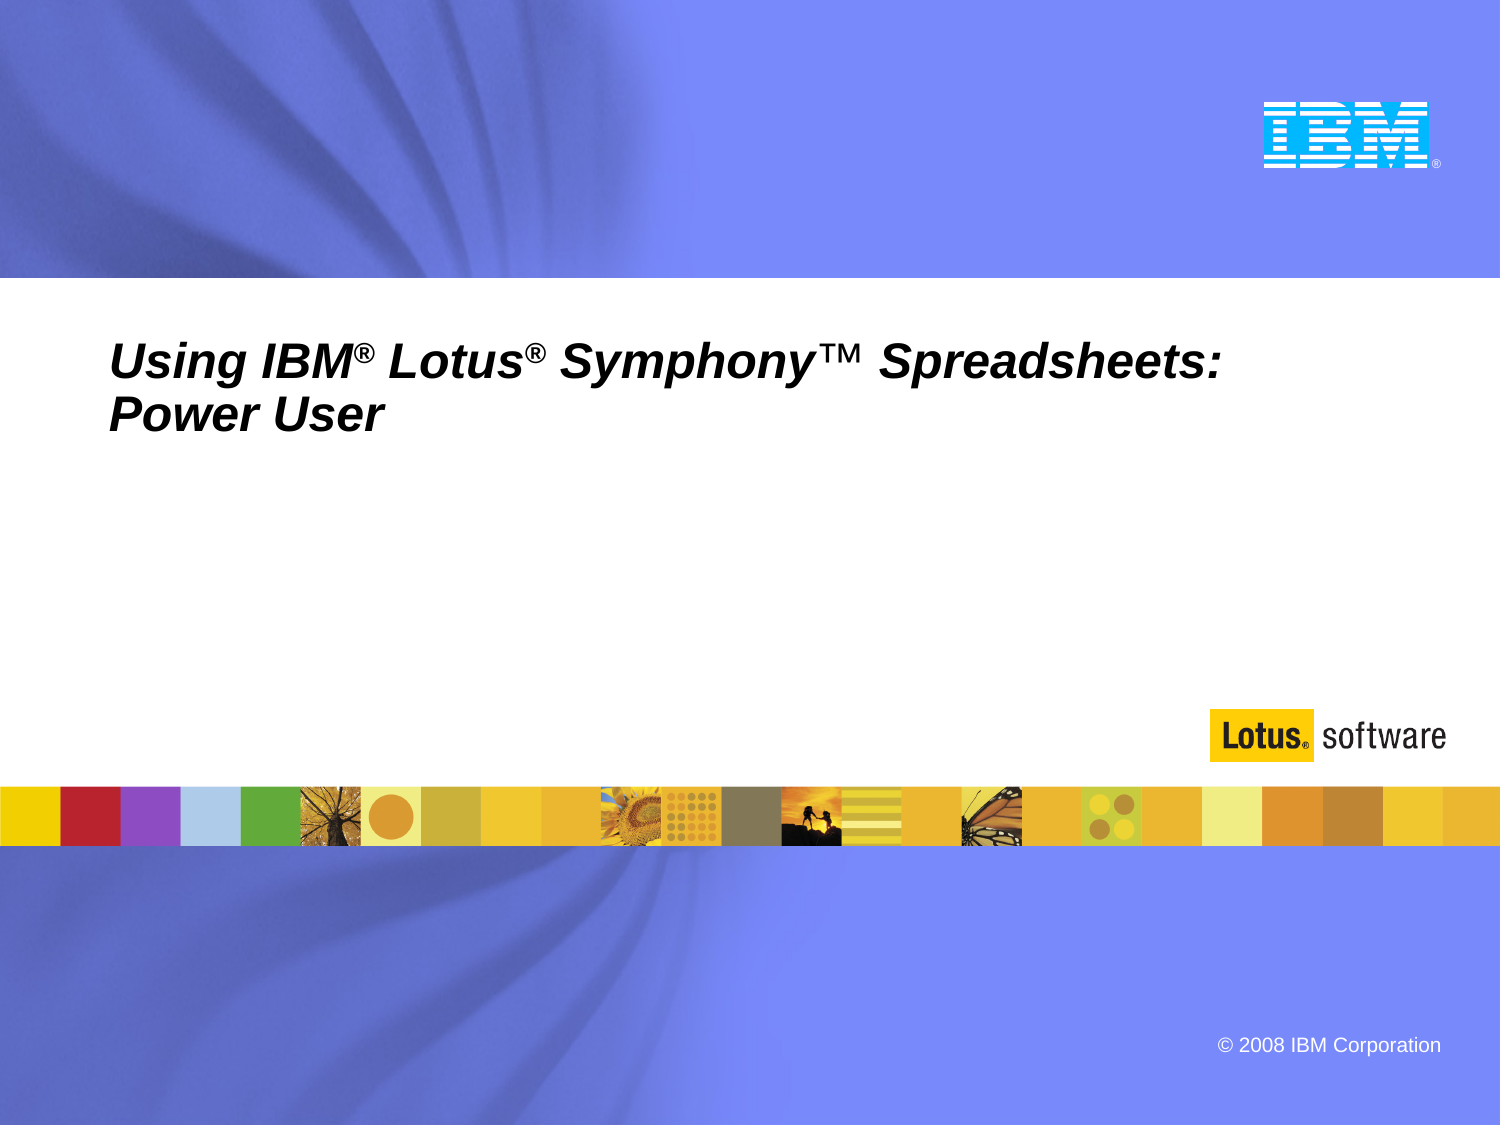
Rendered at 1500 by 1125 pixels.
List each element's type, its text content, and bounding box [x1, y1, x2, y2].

picture [0, 0, 1500, 278]
title Using IBM® Lotus® Symphony™ Spreadsheets: Power User [93, 327, 1399, 529]
picture [0, 786, 1500, 1125]
picture [1206, 705, 1449, 765]
